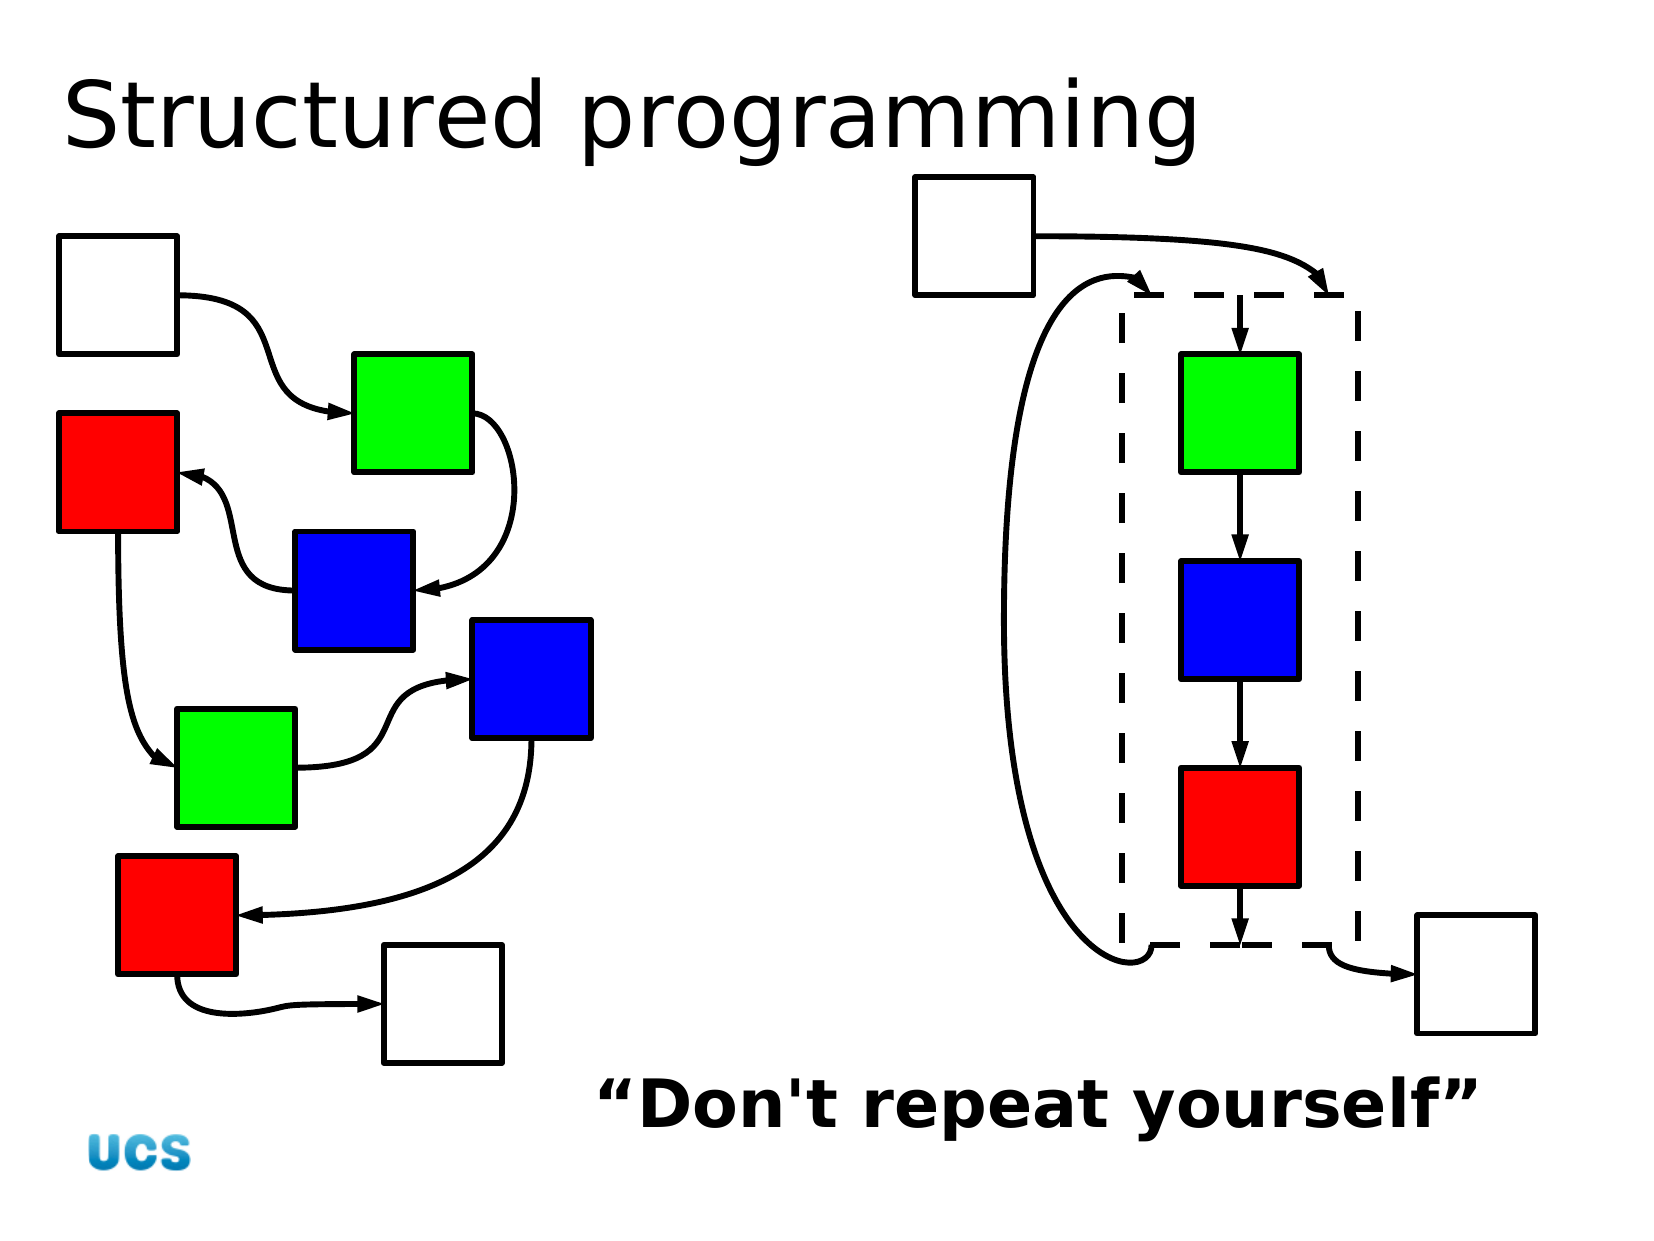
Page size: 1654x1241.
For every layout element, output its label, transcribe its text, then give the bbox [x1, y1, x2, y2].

text_box [1181, 354, 1300, 473]
text_box [1417, 915, 1536, 1034]
text_box Structured programming [59, 59, 1208, 173]
text_box [472, 620, 591, 739]
picture [88, 1133, 191, 1172]
text_box [383, 944, 502, 1063]
text_box [1181, 561, 1300, 680]
text_box [915, 177, 1034, 296]
text_box [118, 856, 237, 975]
text_box “Don't repeat yourself” [590, 1062, 1487, 1147]
text_box [177, 708, 296, 827]
text_box [59, 413, 178, 532]
text_box [1181, 767, 1300, 886]
text_box [354, 354, 473, 473]
text_box [295, 531, 414, 650]
text_box [59, 236, 178, 355]
